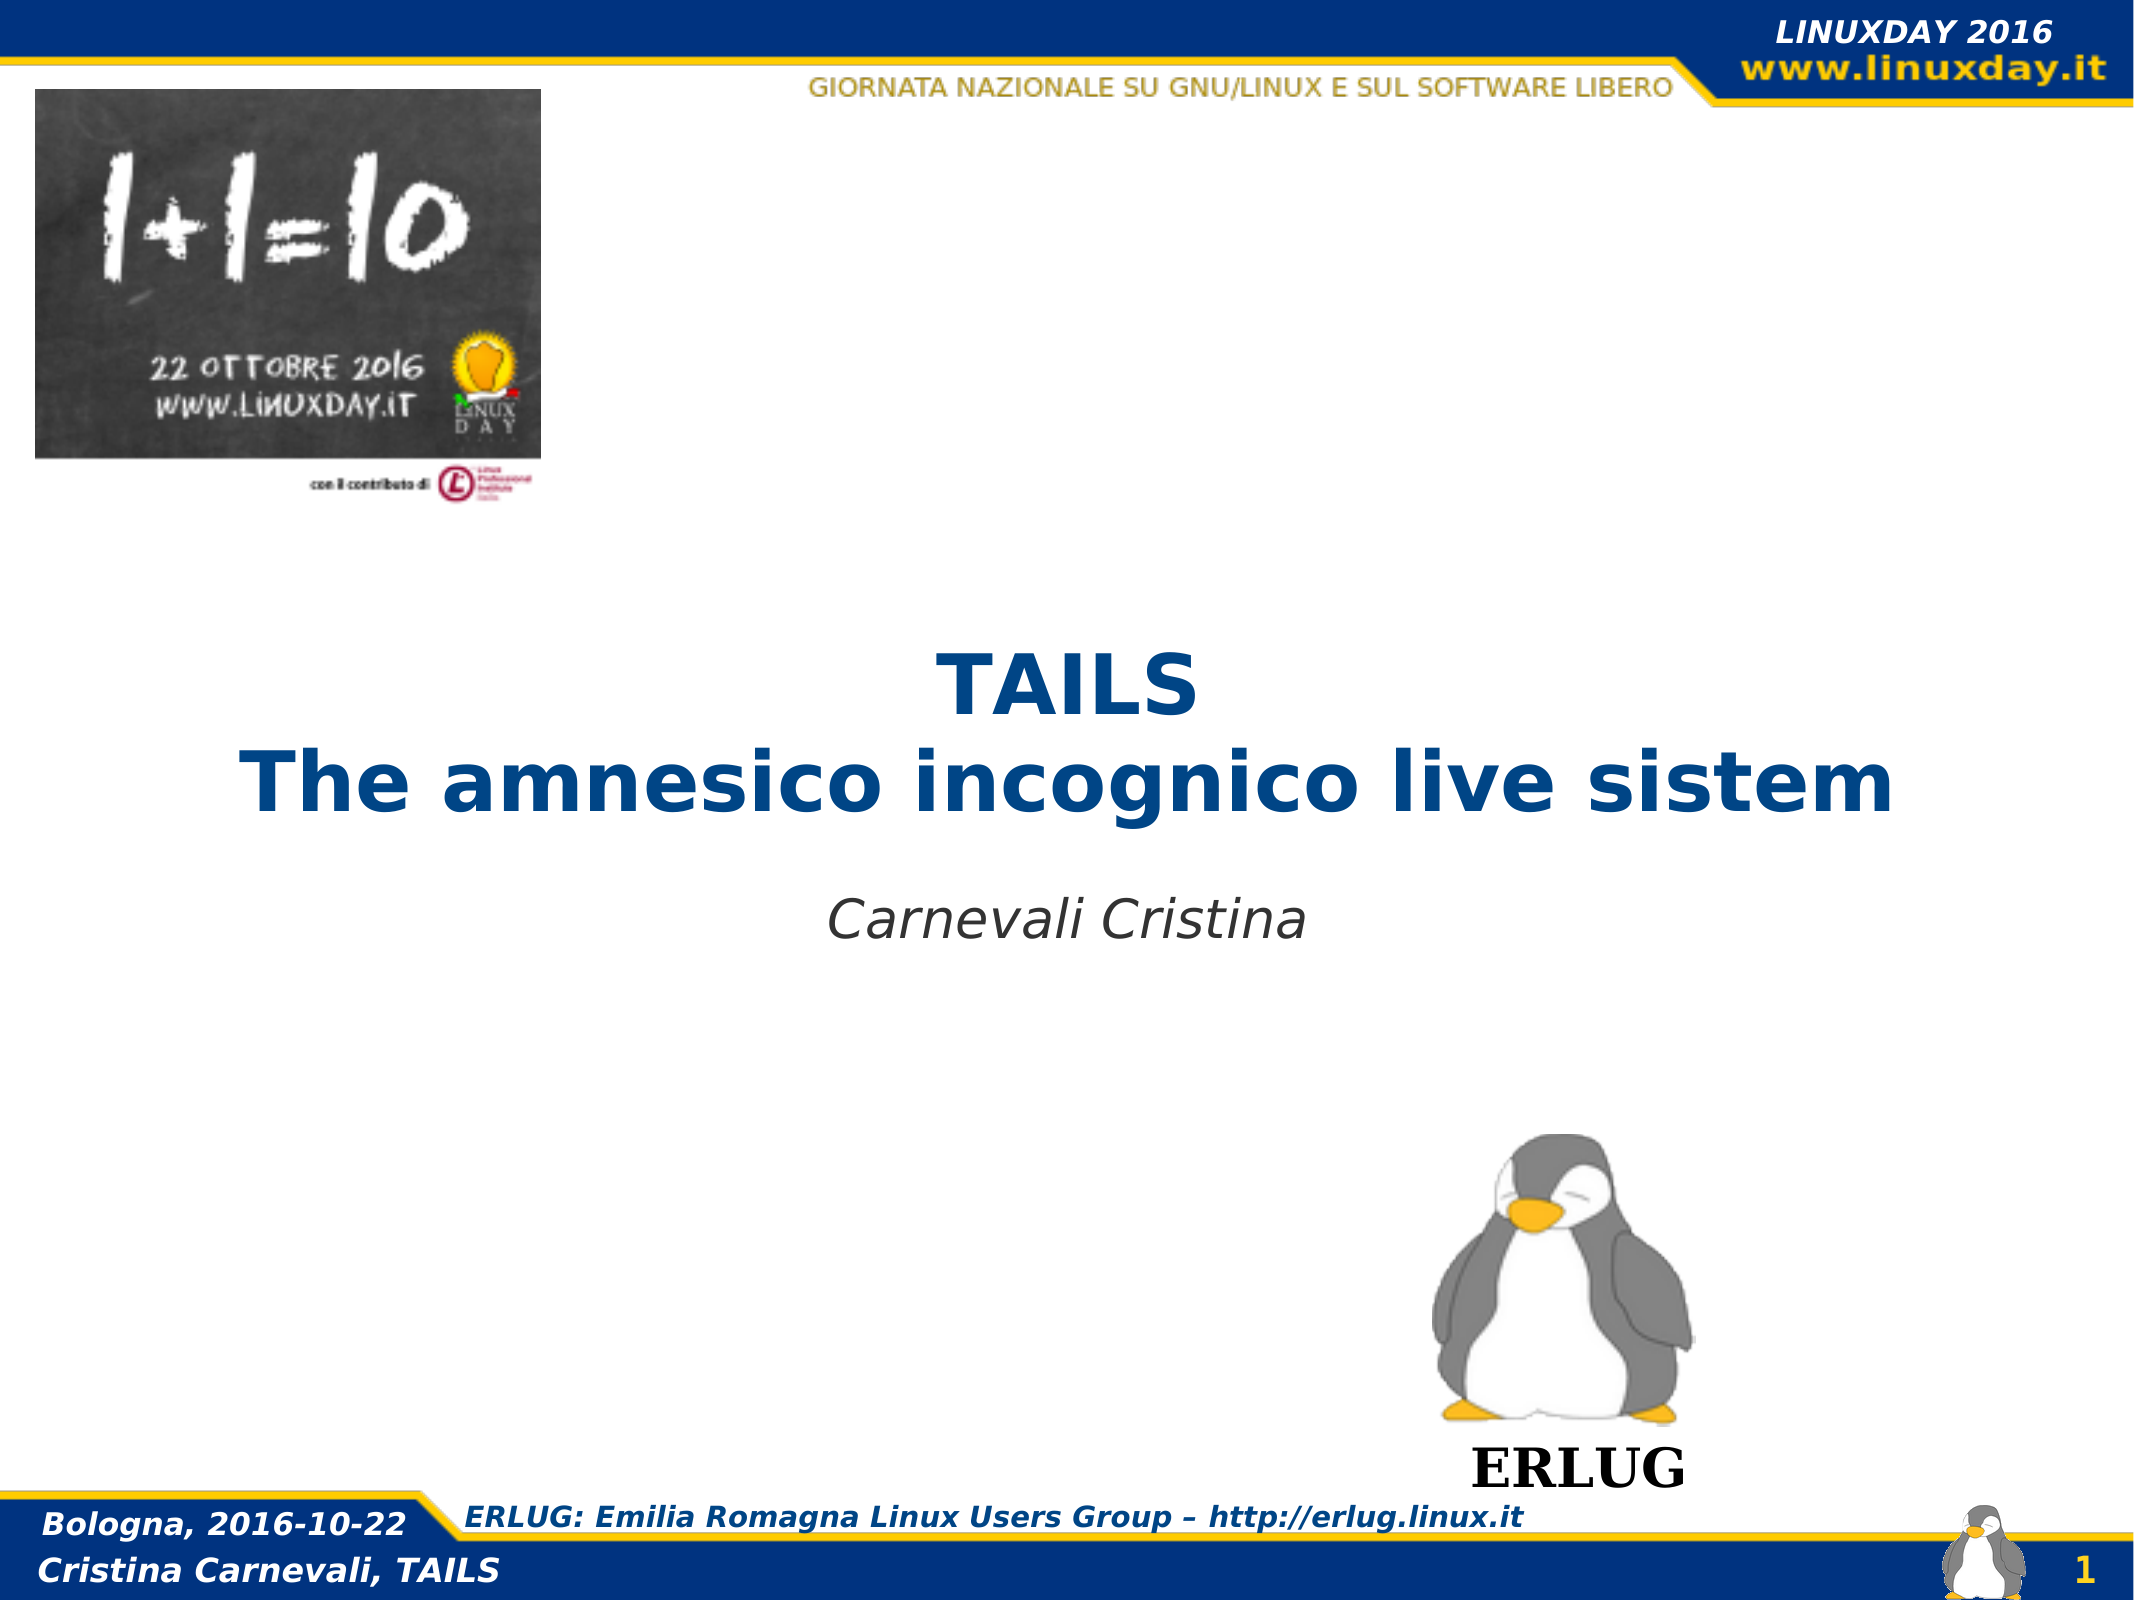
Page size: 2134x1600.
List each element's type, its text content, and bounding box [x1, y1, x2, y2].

text_box TAILS The amnesico incognico live sistem [112, 637, 2026, 761]
text_box Carnevali Cristina [75, 761, 2063, 1015]
text_box ERLUG [1470, 1436, 1689, 1501]
picture [0, 0, 2134, 1600]
